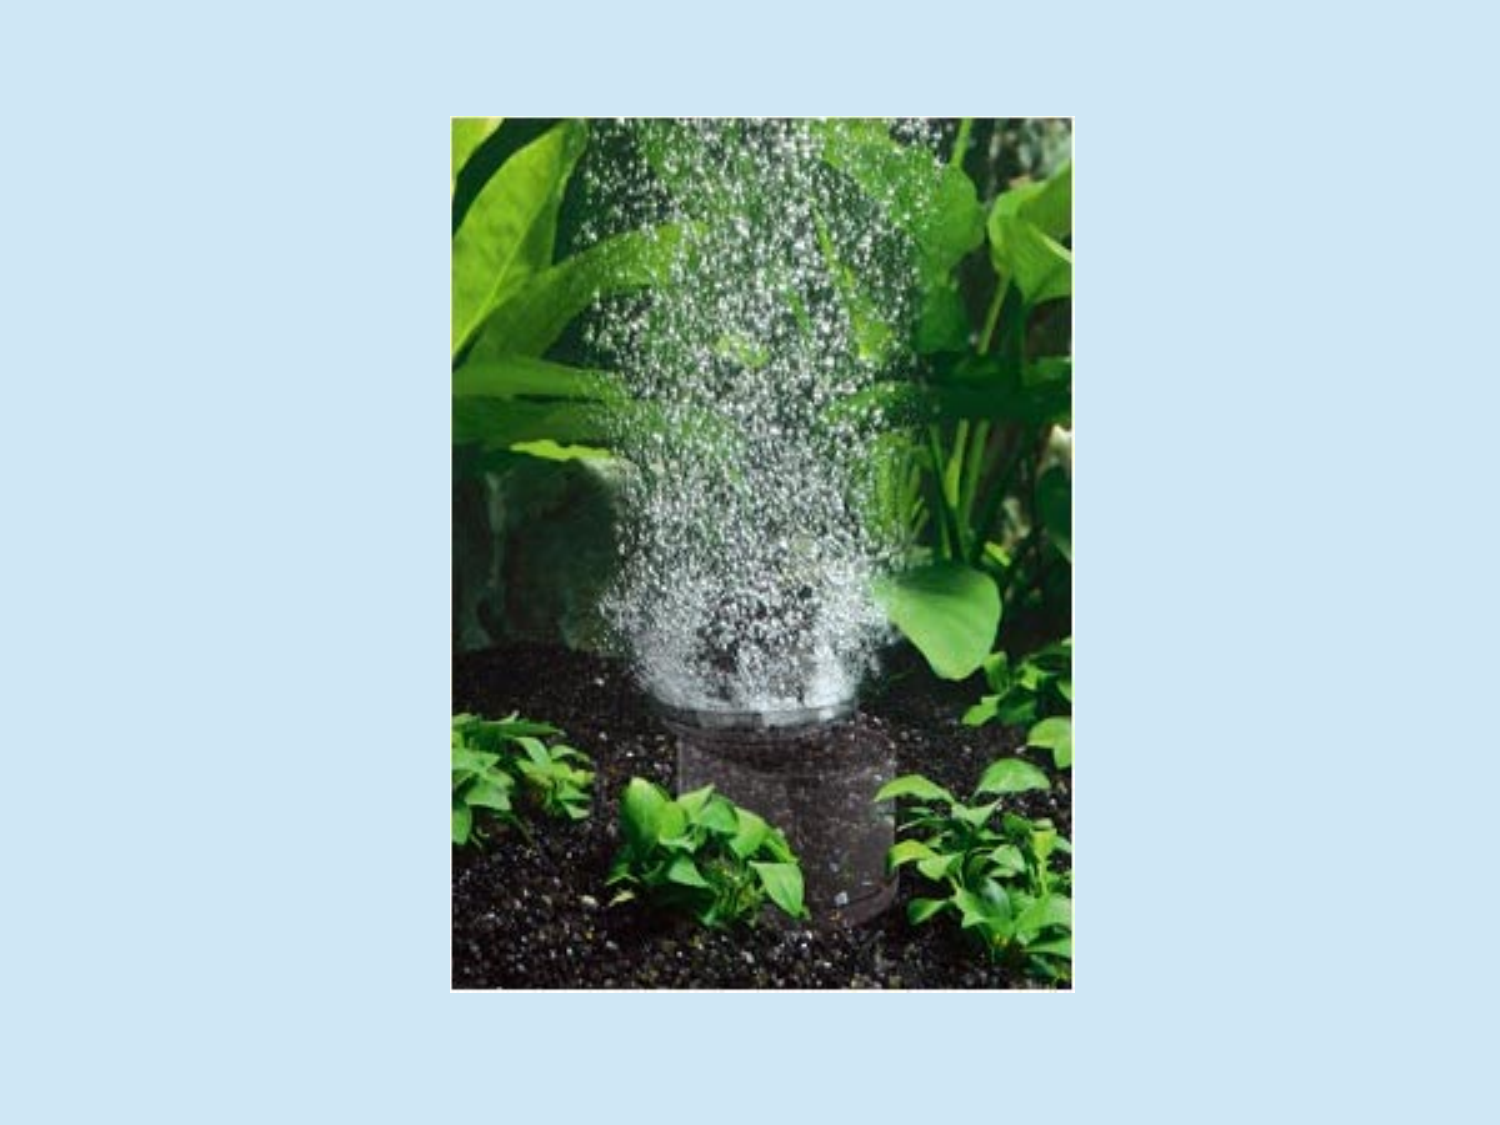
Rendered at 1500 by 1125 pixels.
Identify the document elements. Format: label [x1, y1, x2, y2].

picture [450, 116, 1075, 993]
